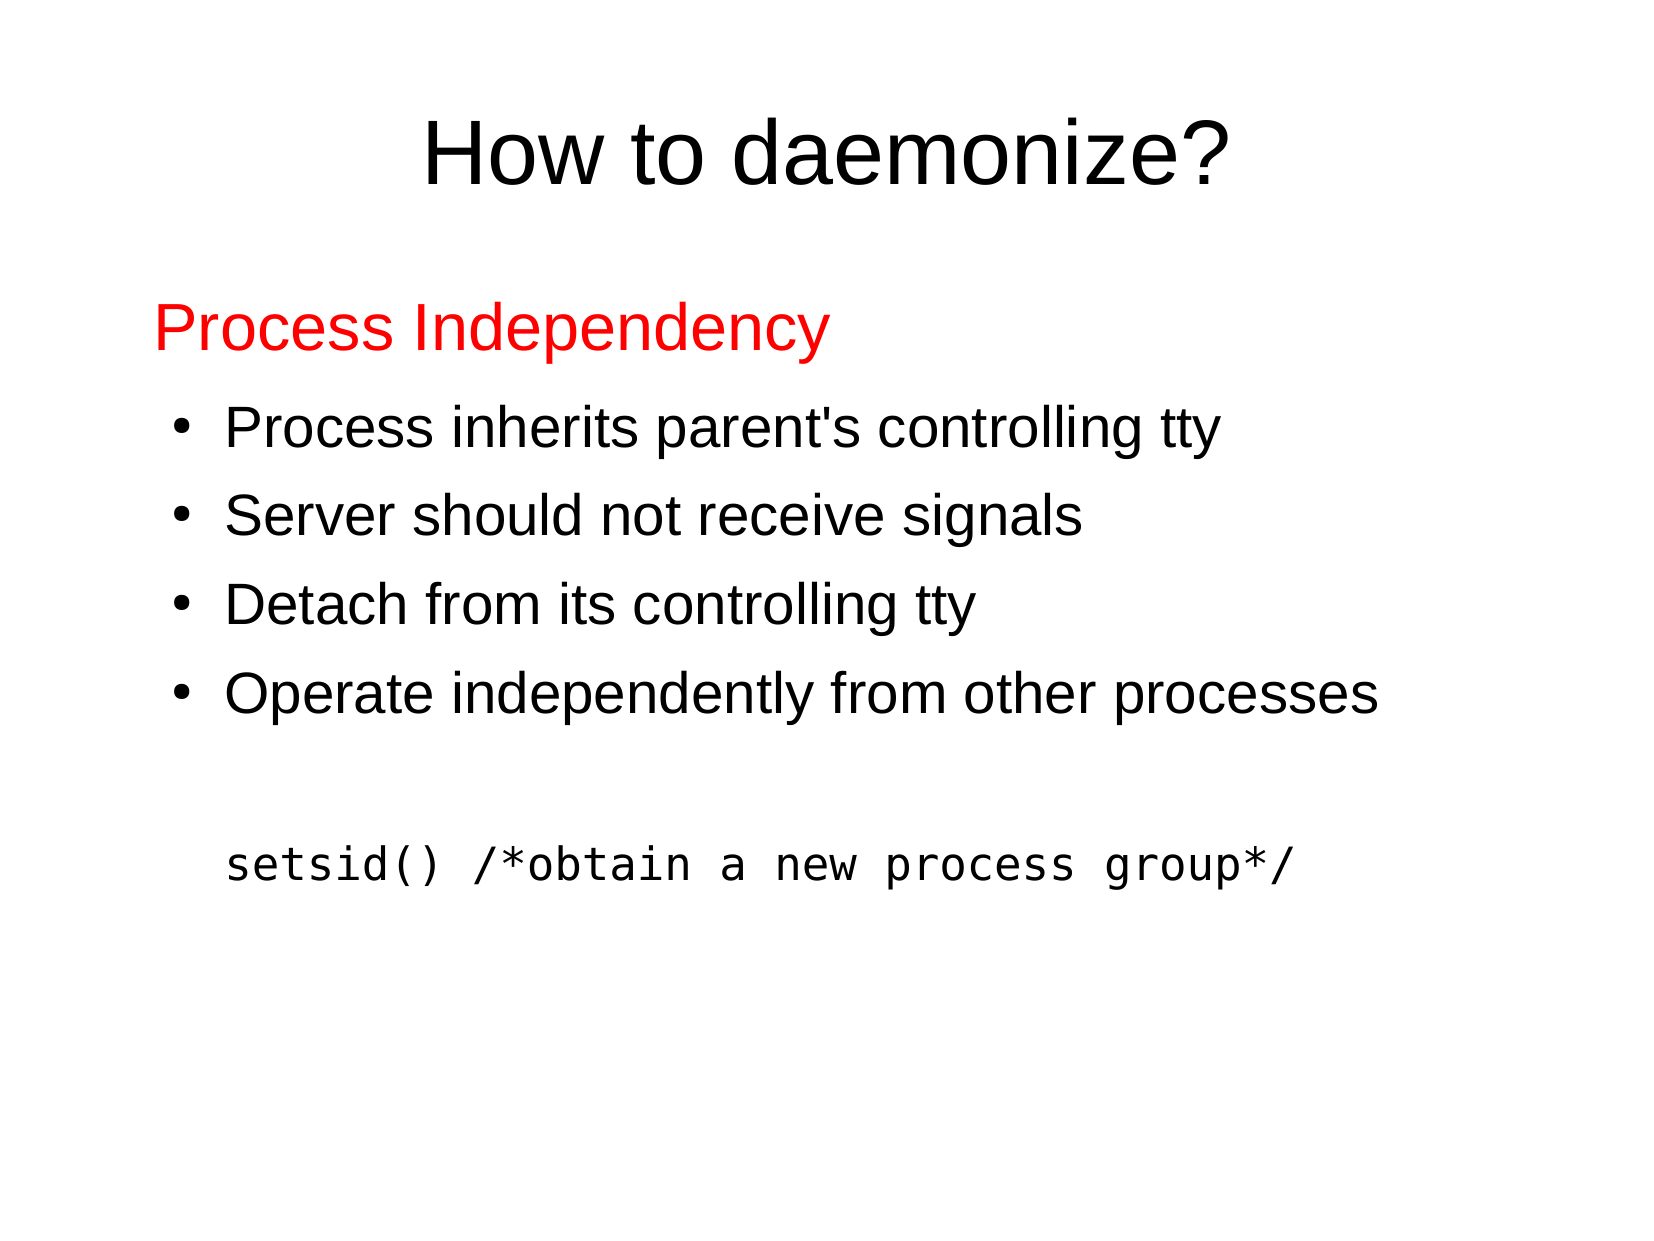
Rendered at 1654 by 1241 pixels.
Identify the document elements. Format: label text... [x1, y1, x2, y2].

list Process Independency Process inherits parent's controlling tty Server should not receive signals Detach from its controlling tty Operate independently from other processes setsid() /*obtain a new process group*/ [82, 290, 1571, 1109]
title How to daemonize? [82, 56, 1571, 250]
